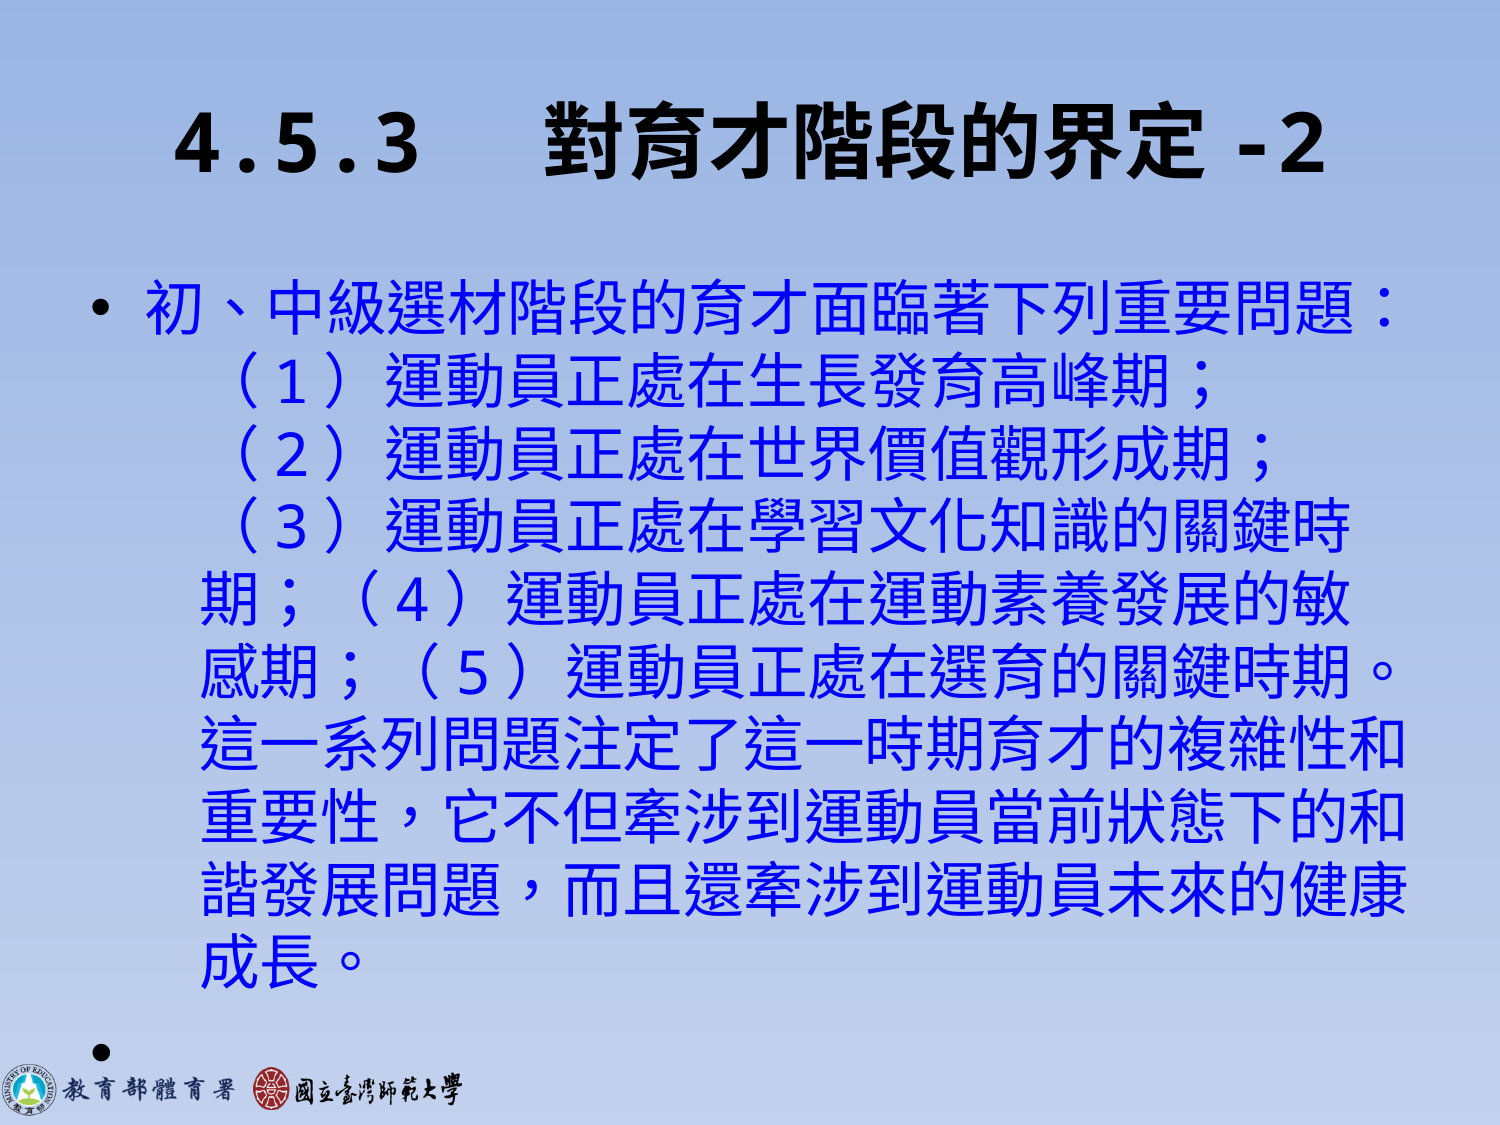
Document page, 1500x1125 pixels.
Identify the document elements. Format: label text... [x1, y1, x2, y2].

title 4.5.3 對育才階段的界定-2 [75, 45, 1426, 233]
list 初、中級選材階段的育才面臨著下列重要問題：（1）運動員正處在生長發育高峰期；（2）運動員正處在世界價值觀形成期；（3）運動員正處在學習文化知識的關鍵時期；（4）運動員正處在運動素養發展的敏感期；（5）運動員正處在選育的關鍵時期。這一系列問題注定了這一時期育才的複雜性和重要性，它不但牽涉到運動員當前狀態下的和諧發展問題，而且還牽涉到運動員未來的健康成長。 [75, 262, 1426, 1005]
